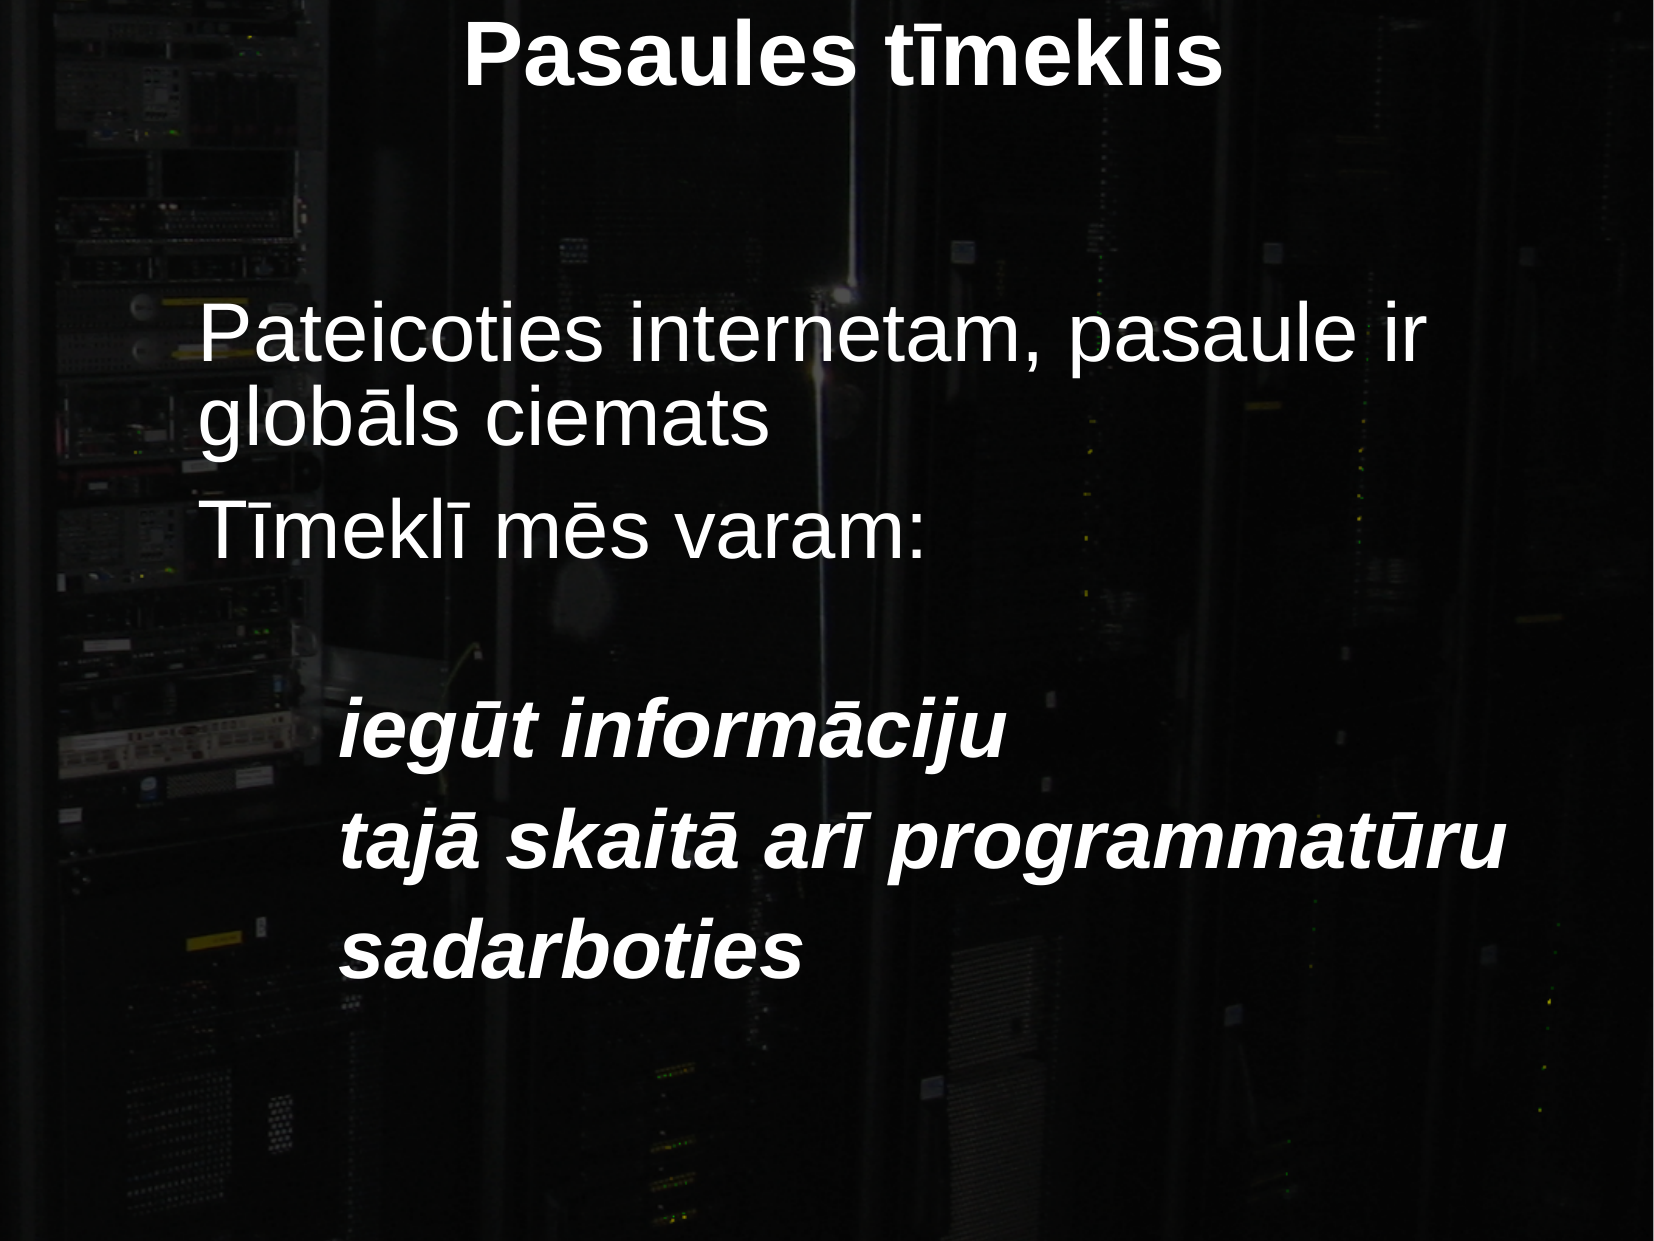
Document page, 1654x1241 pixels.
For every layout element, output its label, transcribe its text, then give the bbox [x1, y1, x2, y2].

list Pateicoties internetam, pasaule ir globāls ciemats Tīmeklī mēs varam: iegūt informāciju tajā skaitā arī programmatūru sadarboties [141, 290, 1630, 1109]
picture [0, 0, 1654, 1241]
title Pasaules tīmeklis [135, 5, 1554, 109]
